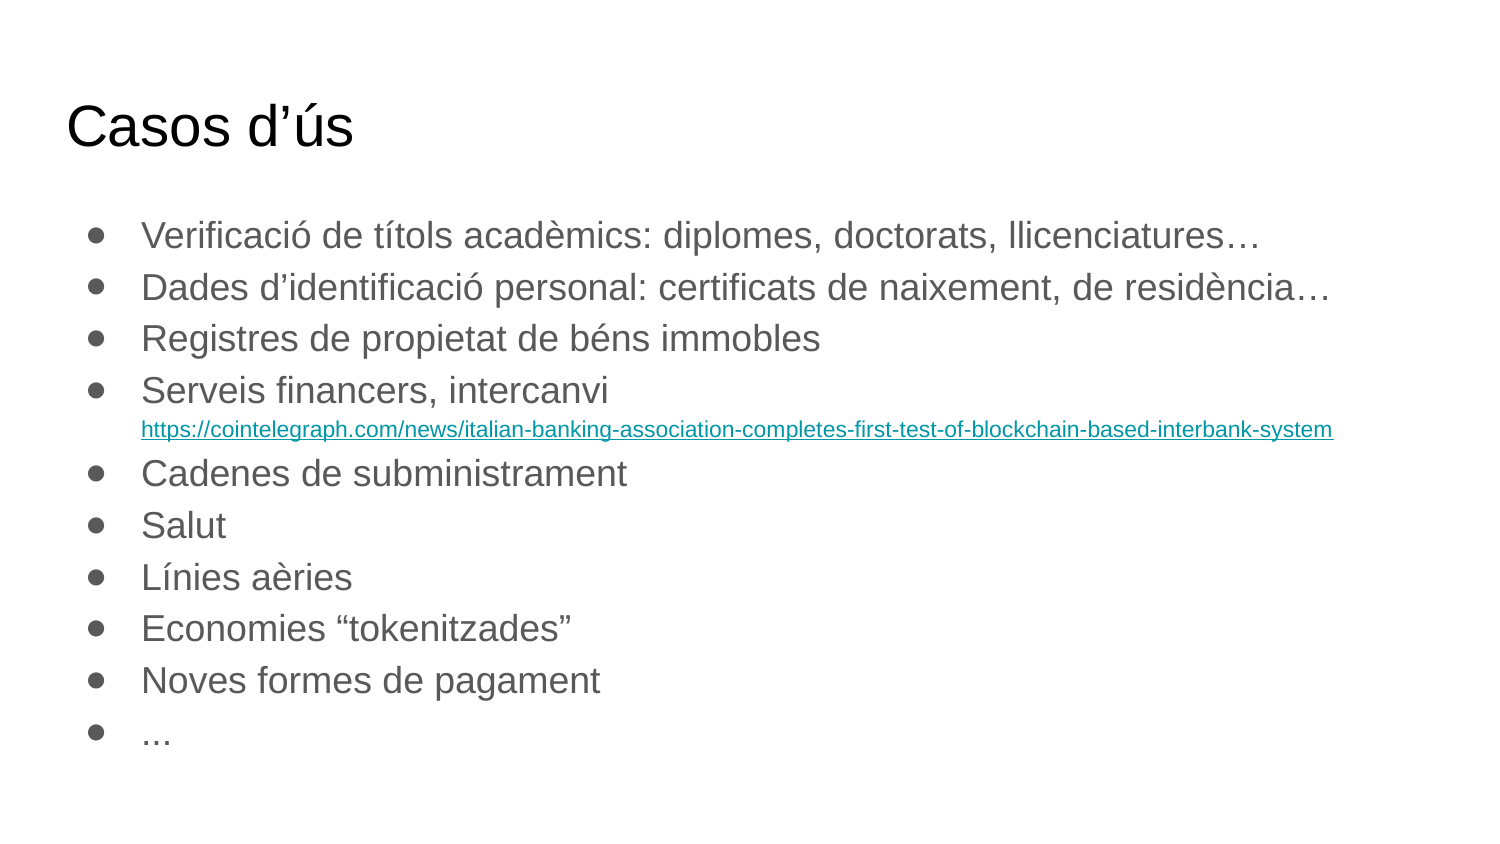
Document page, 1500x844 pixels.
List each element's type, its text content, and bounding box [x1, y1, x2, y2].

title Casos d’ús [51, 72, 1449, 167]
list Verificació de títols acadèmics: diplomes, doctorats, llicenciatures… Dades d’identificació personal: certificats de naixement, de residència… Registres de propietat de béns immobles Serveis financers, intercanvi https://cointelegraph.com/news/italian-banking-association-completes-first-test-of-blockchain-based-interbank-system Cadenes de subministrament Salut Línies aèries Economies “tokenitzades” Noves formes de pagament ... [51, 189, 1449, 750]
